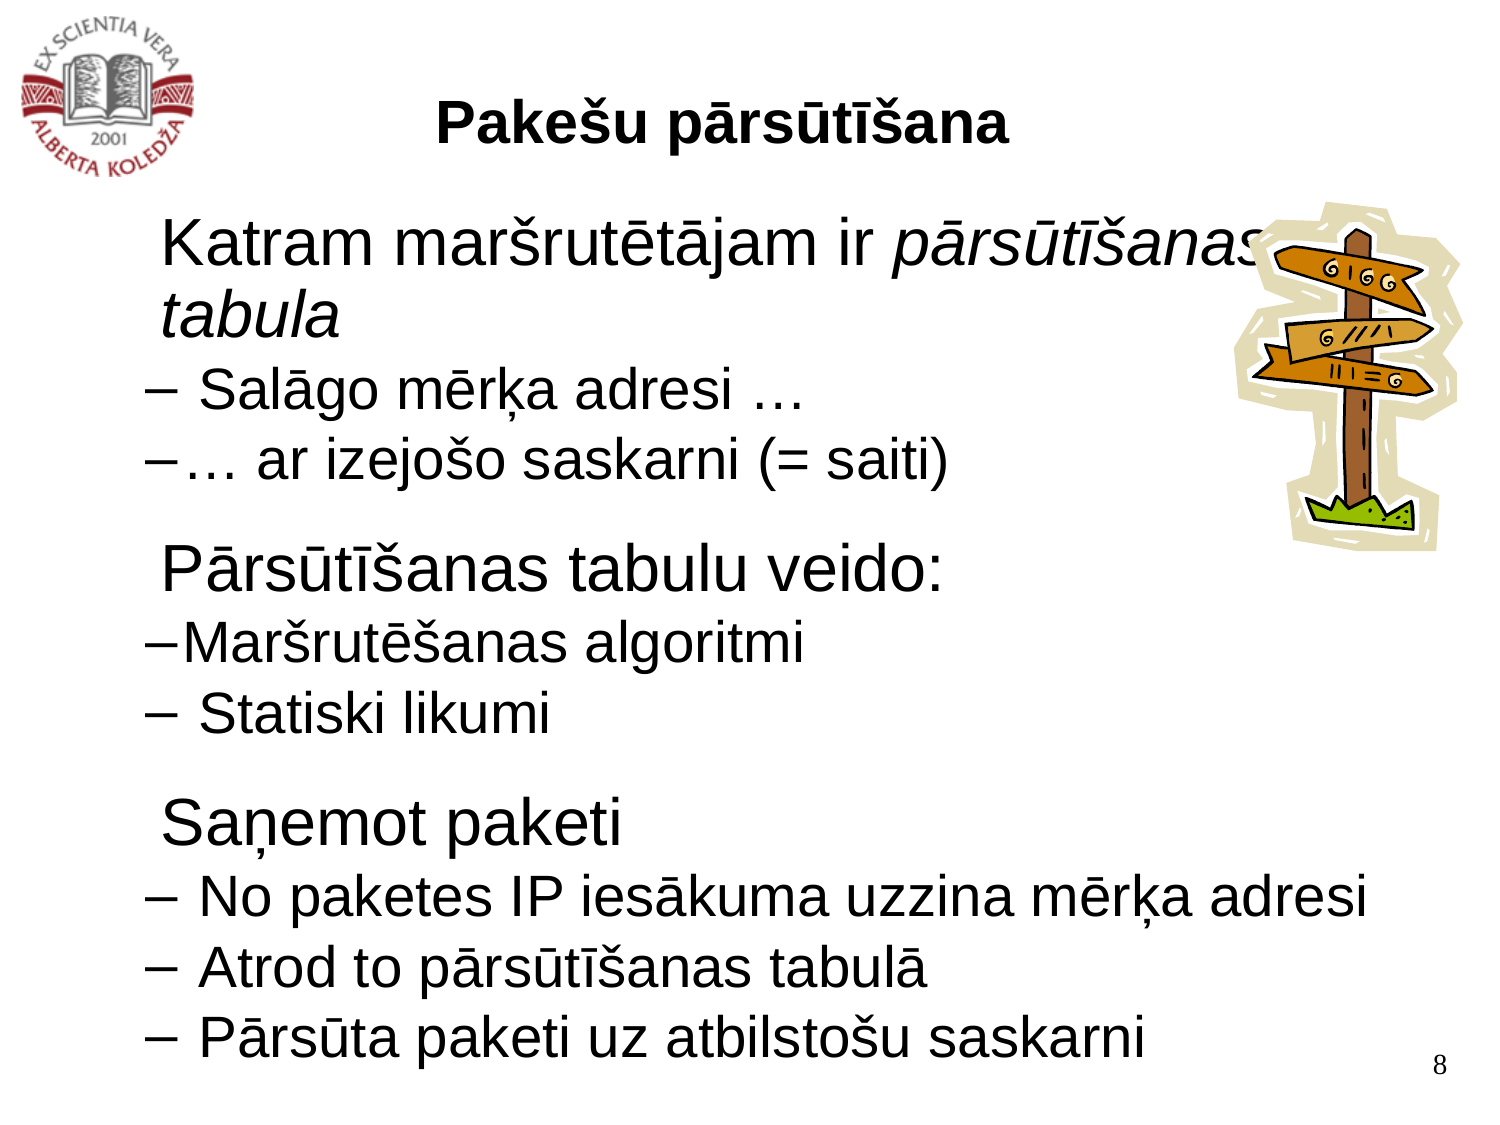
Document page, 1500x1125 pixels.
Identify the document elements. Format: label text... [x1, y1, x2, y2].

title Pakešu pārsūtīšana [50, 62, 1374, 175]
list Katram maršrutētājam ir pārsūtīšanas tabula Salāgo mērķa adresi … … ar izejošo saskarni (= saiti) Pārsūtīšanas tabulu veido: Maršrutēšanas algoritmi Statiski likumi Saņemot paketi No paketes IP iesākuma uzzina mērķa adresi Atrod to pārsūtīšanas tabulā Pārsūta paketi uz atbilstošu saskarni [74, 200, 1463, 1101]
picture [1233, 197, 1469, 557]
picture [21, 16, 194, 177]
